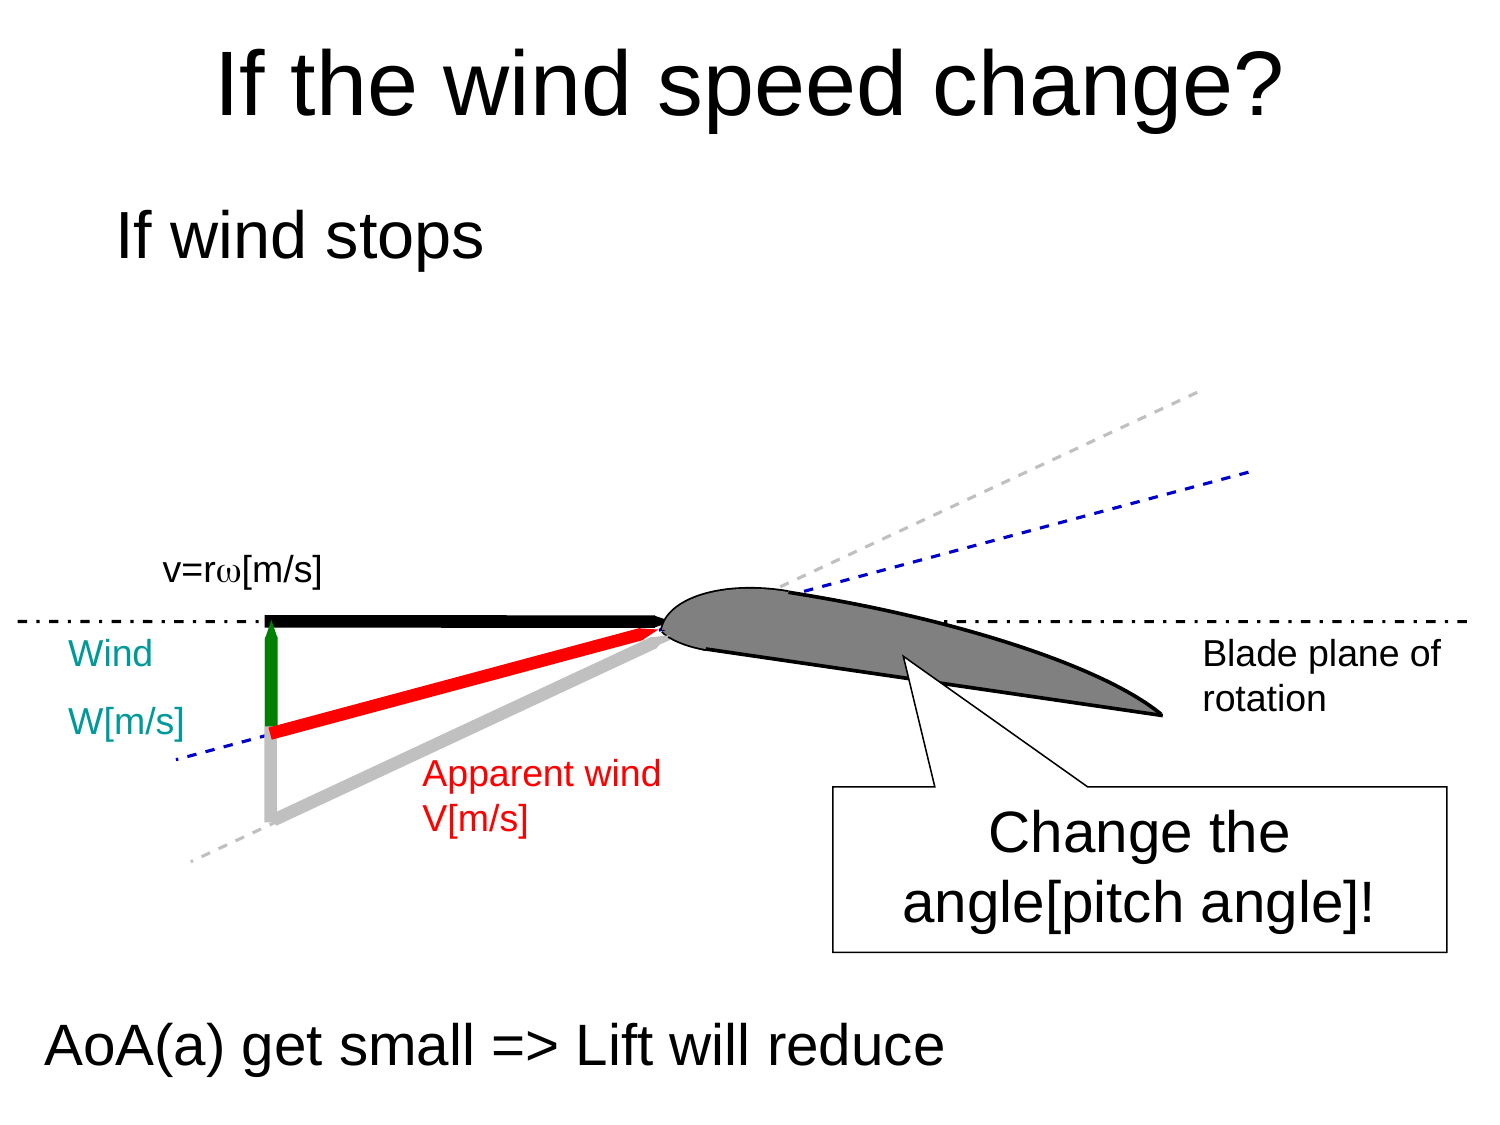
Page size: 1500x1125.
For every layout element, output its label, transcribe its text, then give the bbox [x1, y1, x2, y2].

text_box AoA(a) get small => Lift will reduce [29, 1000, 962, 1085]
text_box Apparent wind V[m/s] [407, 741, 934, 848]
text_box If wind stops [100, 185, 501, 280]
text_box v=rw[m/s] [147, 537, 609, 598]
text_box Blade plane of rotation [1187, 621, 1500, 728]
title If the wind speed change? [75, 0, 1426, 173]
text_box [661, 588, 1153, 712]
text_box Wind W[m/s] [53, 621, 219, 750]
text_box Change the angle[pitch angle]! [832, 656, 1447, 953]
